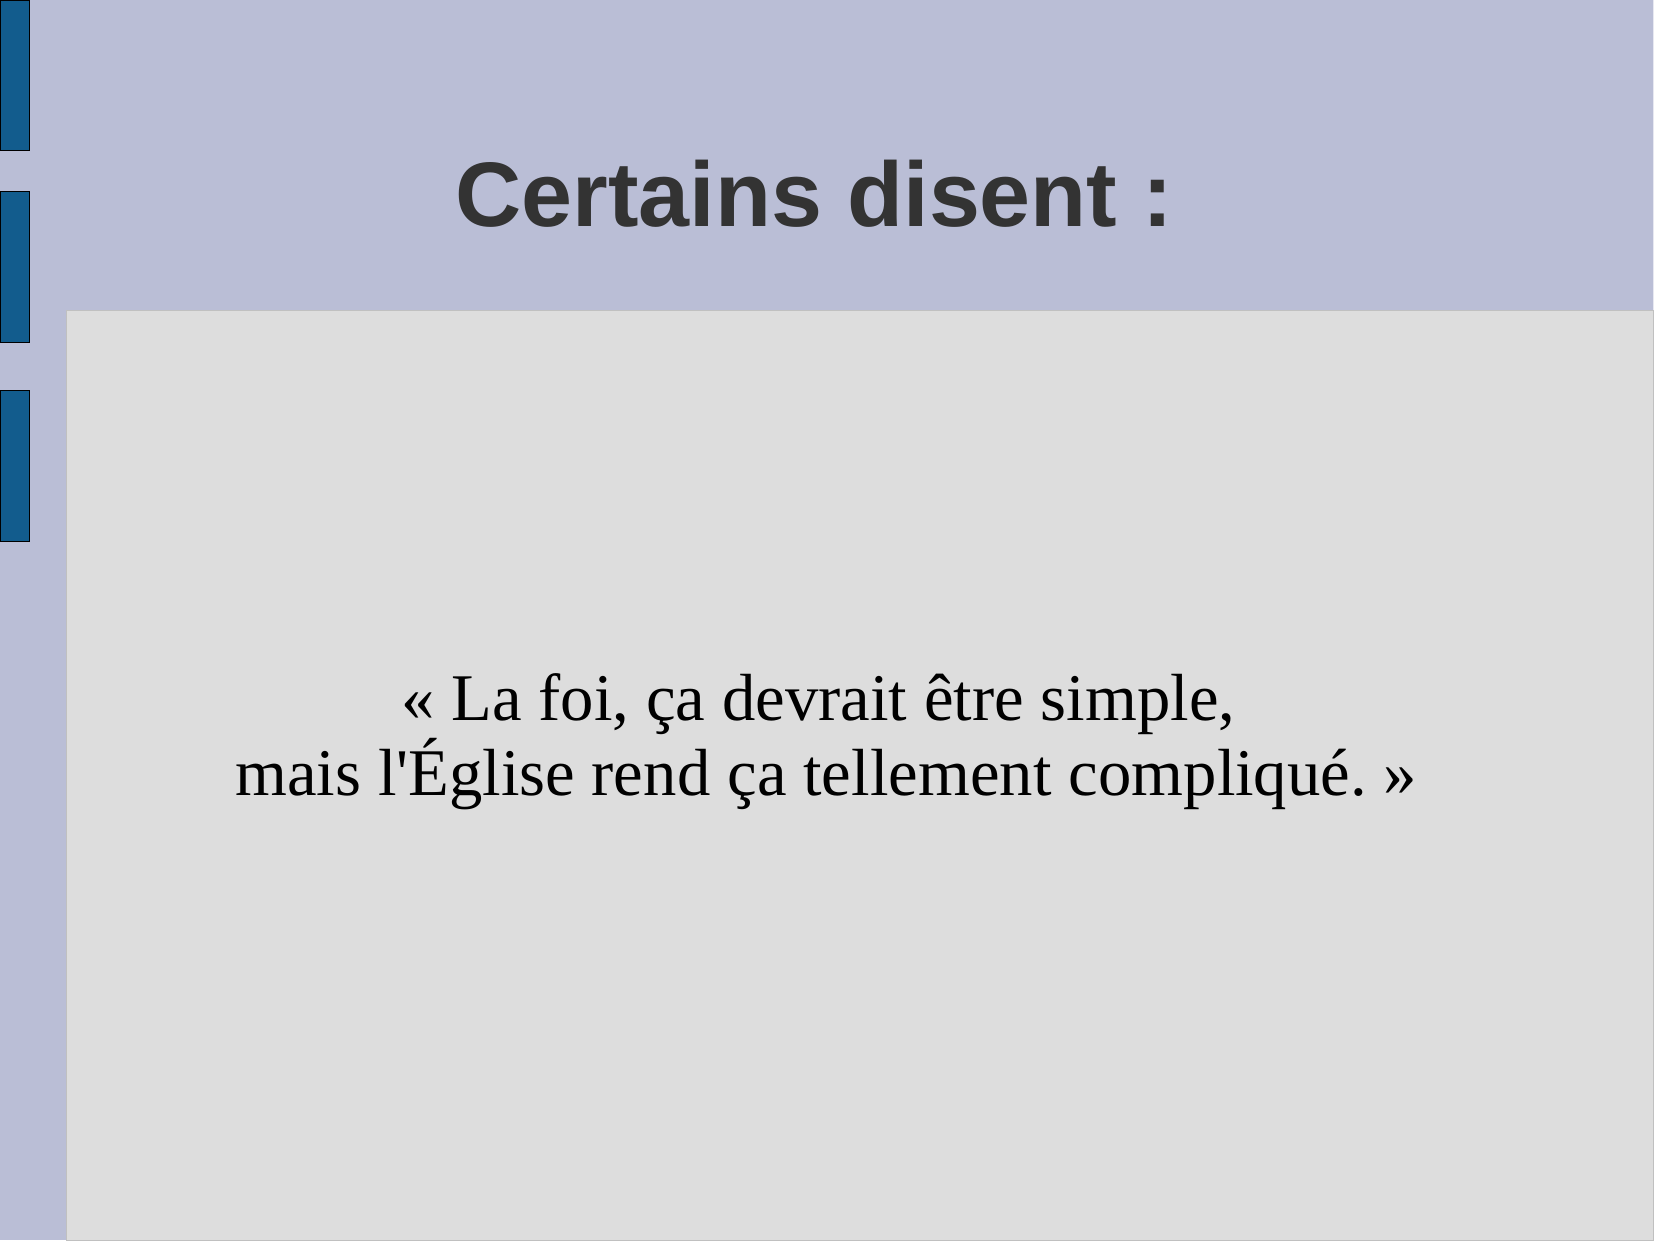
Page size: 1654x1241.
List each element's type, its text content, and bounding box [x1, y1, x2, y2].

subtitle « La foi, ça devrait être simple, mais l'Église rend ça tellement compliqué. » [121, 352, 1534, 1119]
title Certains disent : [121, 98, 1534, 291]
